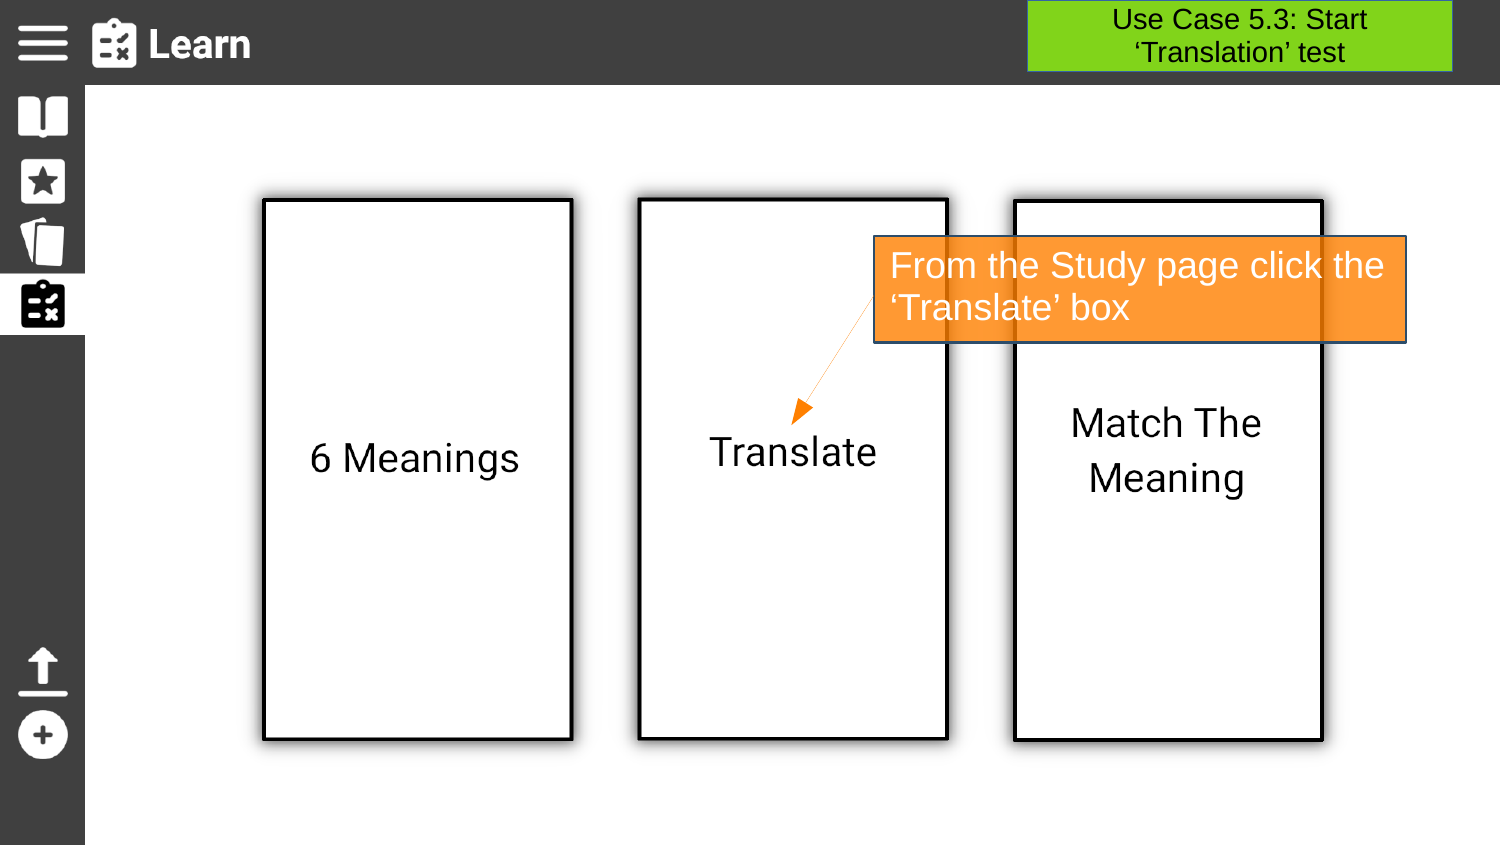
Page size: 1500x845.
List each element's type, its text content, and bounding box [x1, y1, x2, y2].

picture [0, 0, 1500, 845]
text_box Use Case 5.3: Start ‘Translation’ test [1027, 0, 1453, 72]
text_box From the Study page click the ‘Translate’ box [874, 236, 1406, 343]
